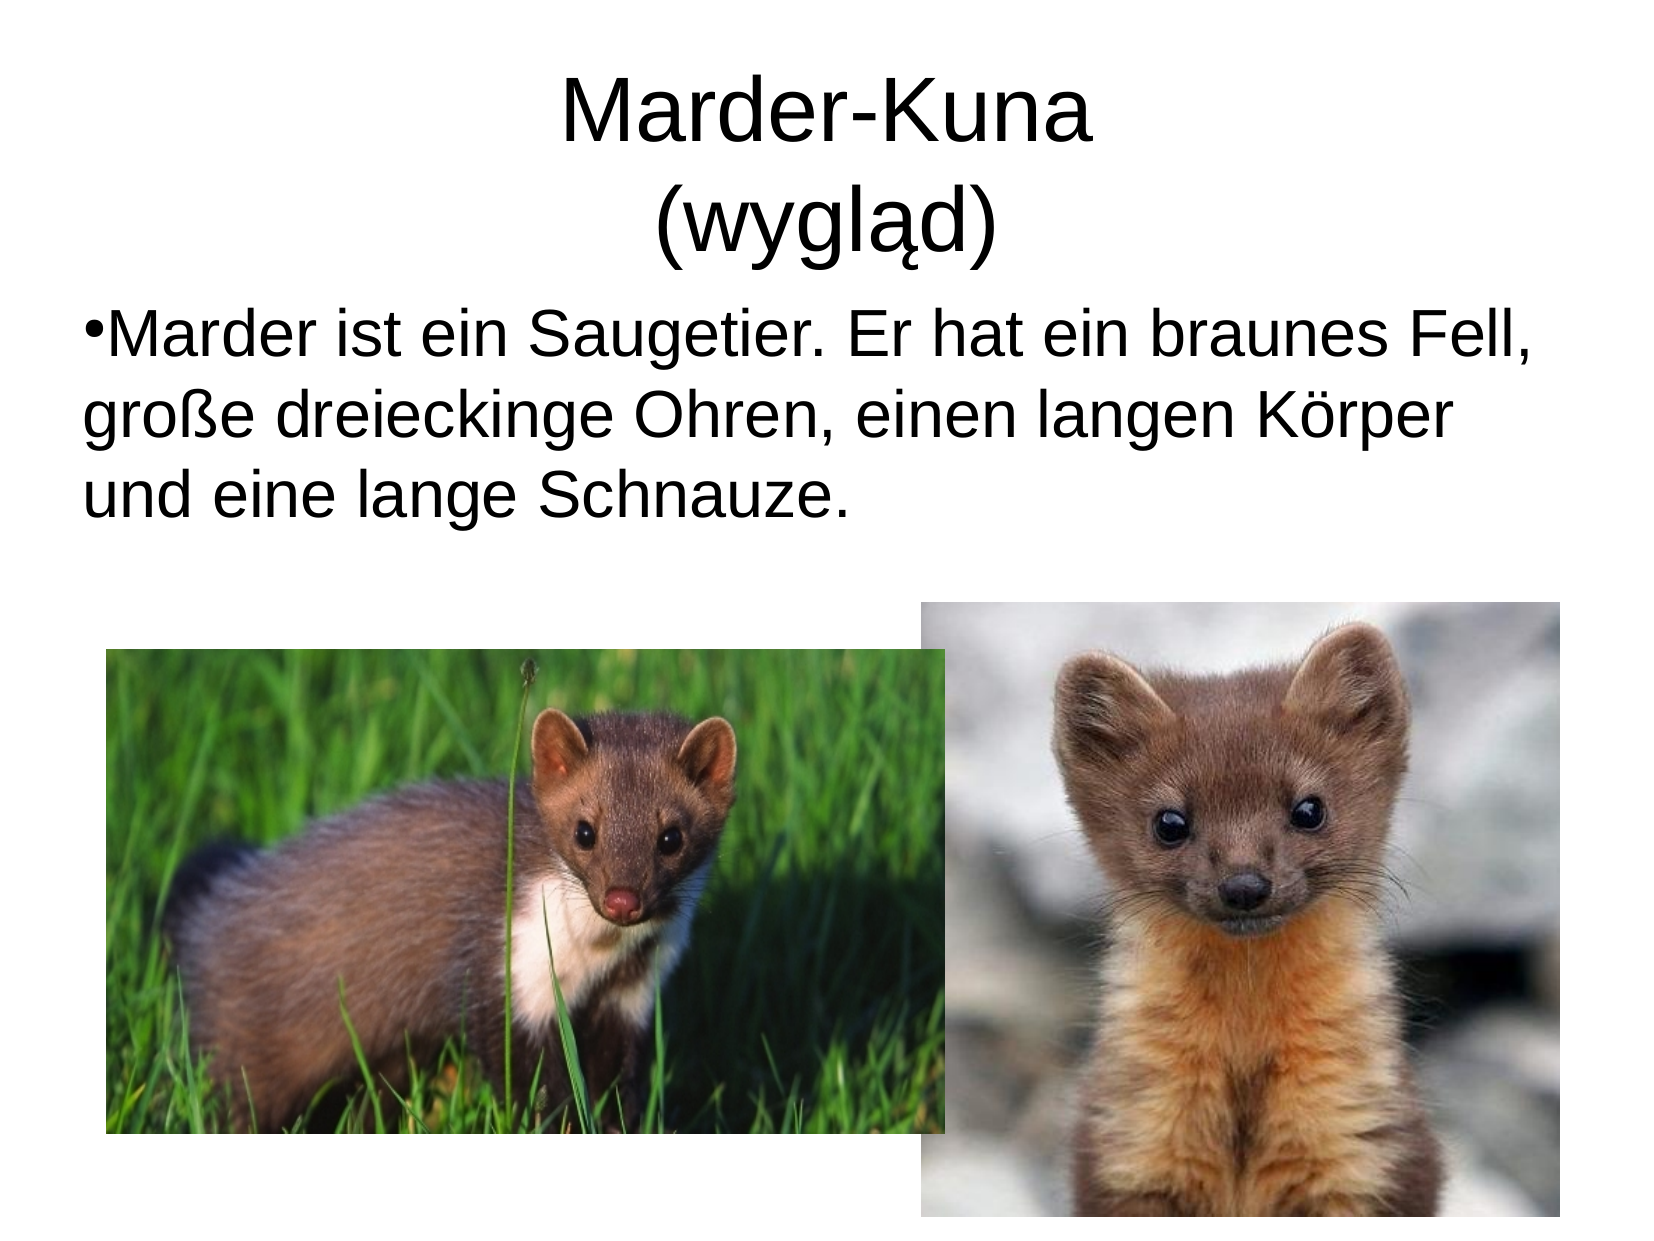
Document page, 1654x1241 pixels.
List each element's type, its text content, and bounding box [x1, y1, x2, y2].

title Marder-Kuna (wygląd) [82, 49, 1571, 257]
picture [106, 602, 1560, 1217]
list Marder ist ein Saugetier. Er hat ein braunes Fell, große dreieckinge Ohren, einen langen Körper und eine lange Schnauze. [82, 290, 1571, 1109]
